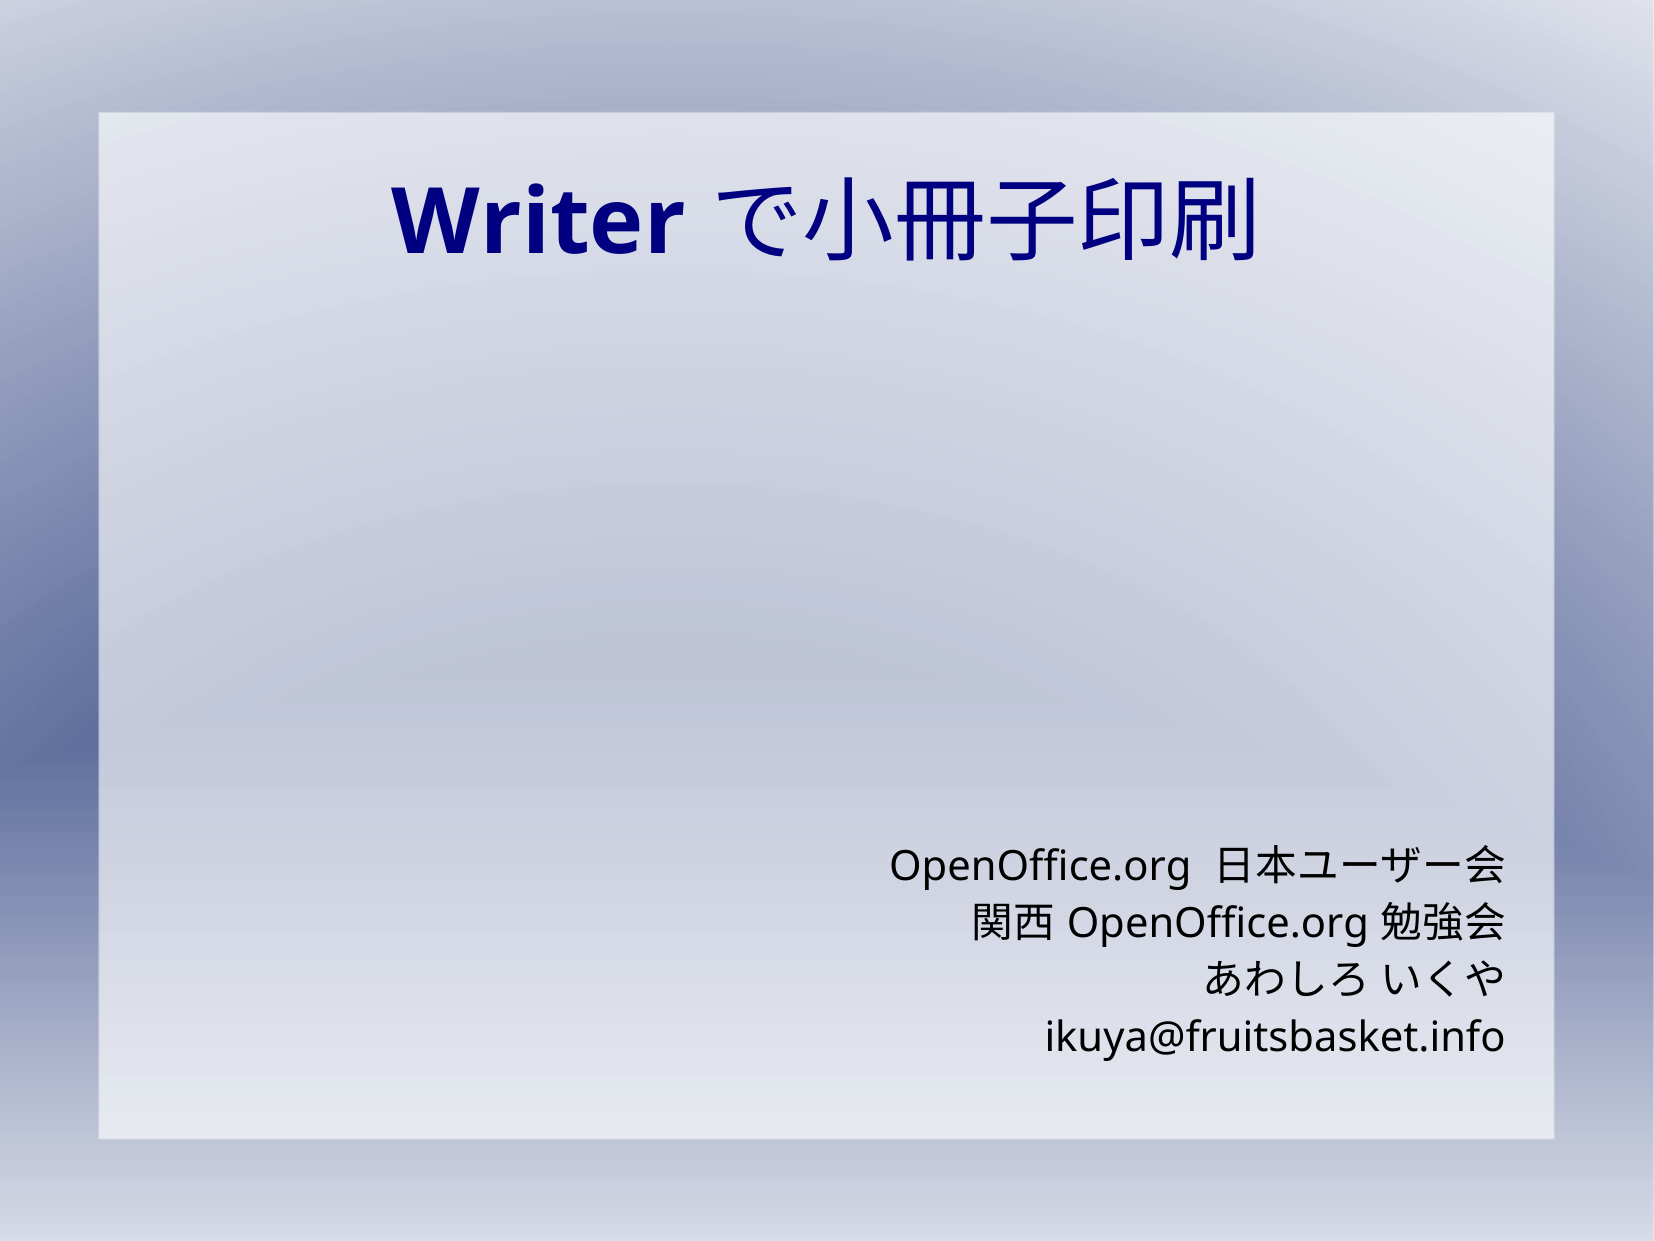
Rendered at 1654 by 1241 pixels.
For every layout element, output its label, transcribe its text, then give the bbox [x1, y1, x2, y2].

subtitle OpenOffice.org 日本ユーザー会 関西OpenOffice.org勉強会 あわしろ いくや ikuya@fruitsbasket.info [531, 826, 1506, 1074]
title Writerで小冊子印刷 [118, 114, 1536, 322]
picture [0, 0, 1654, 1241]
